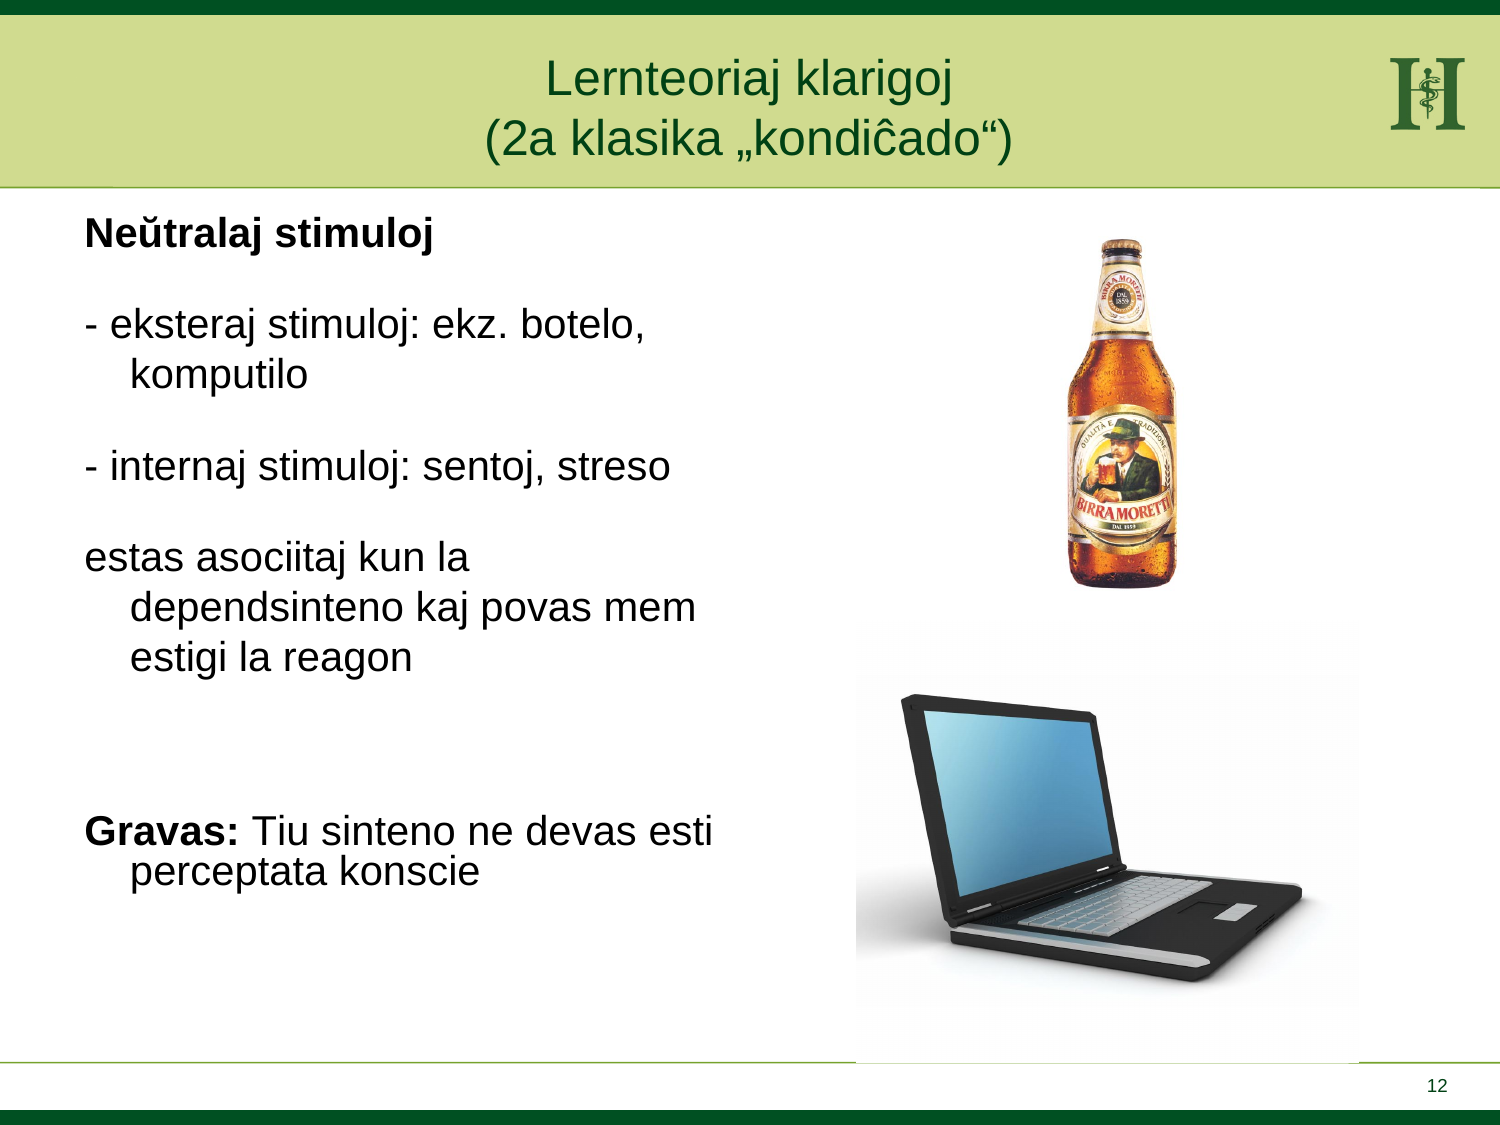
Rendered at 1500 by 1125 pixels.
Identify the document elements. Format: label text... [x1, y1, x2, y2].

title Lernteoriaj klarigoj (2a klasika „kondiĉado“) [52, 24, 1447, 174]
picture [1003, 236, 1241, 591]
picture [856, 620, 1359, 1063]
picture [0, 15, 1500, 186]
list Neŭtralaj stimuloj - eksteraj stimuloj: ekz. botelo, komputilo - internaj stimuloj: sentoj, streso estas asociitaj kun la dependsinteno kaj povas mem estigi la reagon Gravas: Tiu sinteno ne devas esti perceptata konscie [59, 207, 744, 1125]
